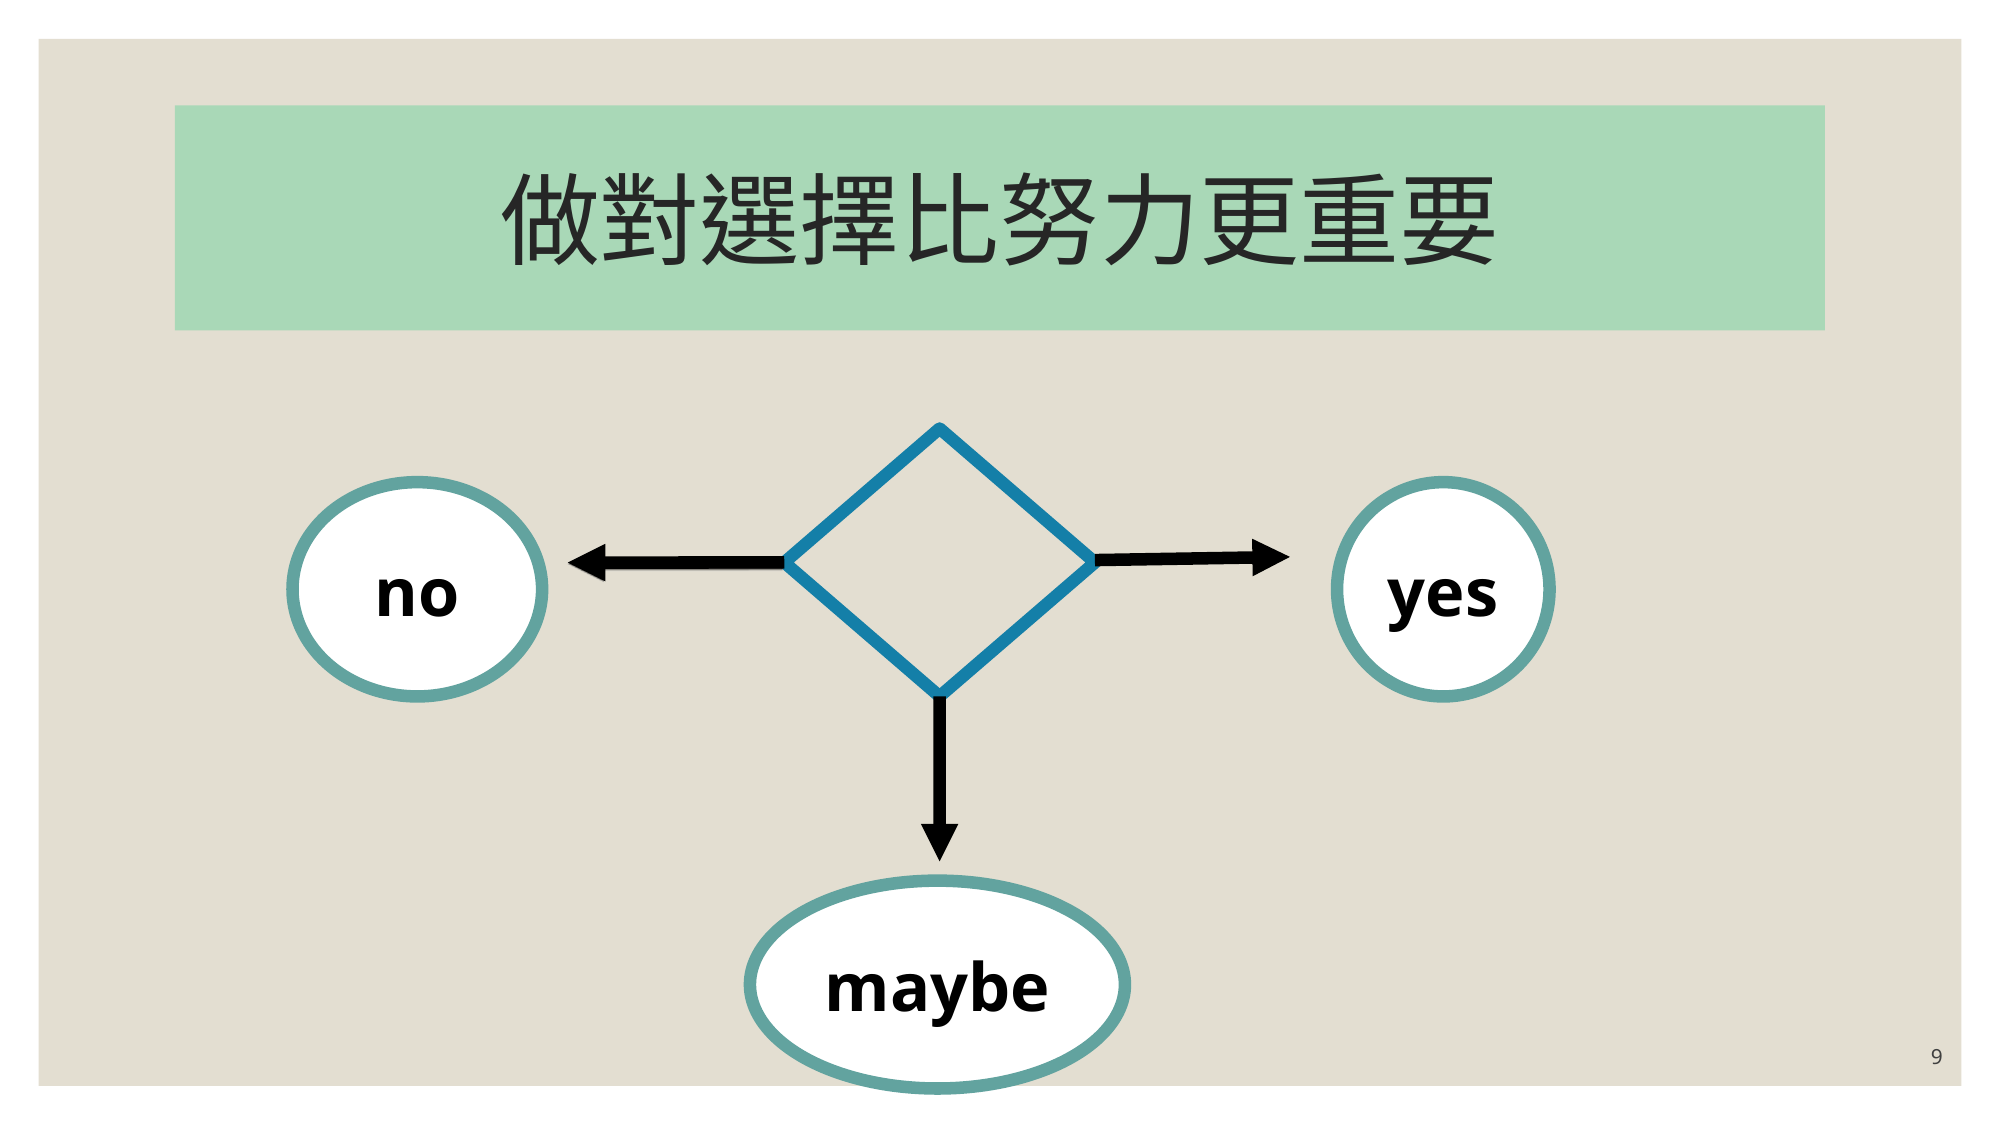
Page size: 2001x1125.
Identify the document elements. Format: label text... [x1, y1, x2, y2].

slide_number <編號> [1717, 1034, 1958, 1080]
text_box maybe [749, 880, 1125, 1089]
title 做對選擇比努力更重要 [174, 105, 1825, 331]
text_box no [292, 482, 543, 697]
text_box yes [1337, 482, 1550, 697]
